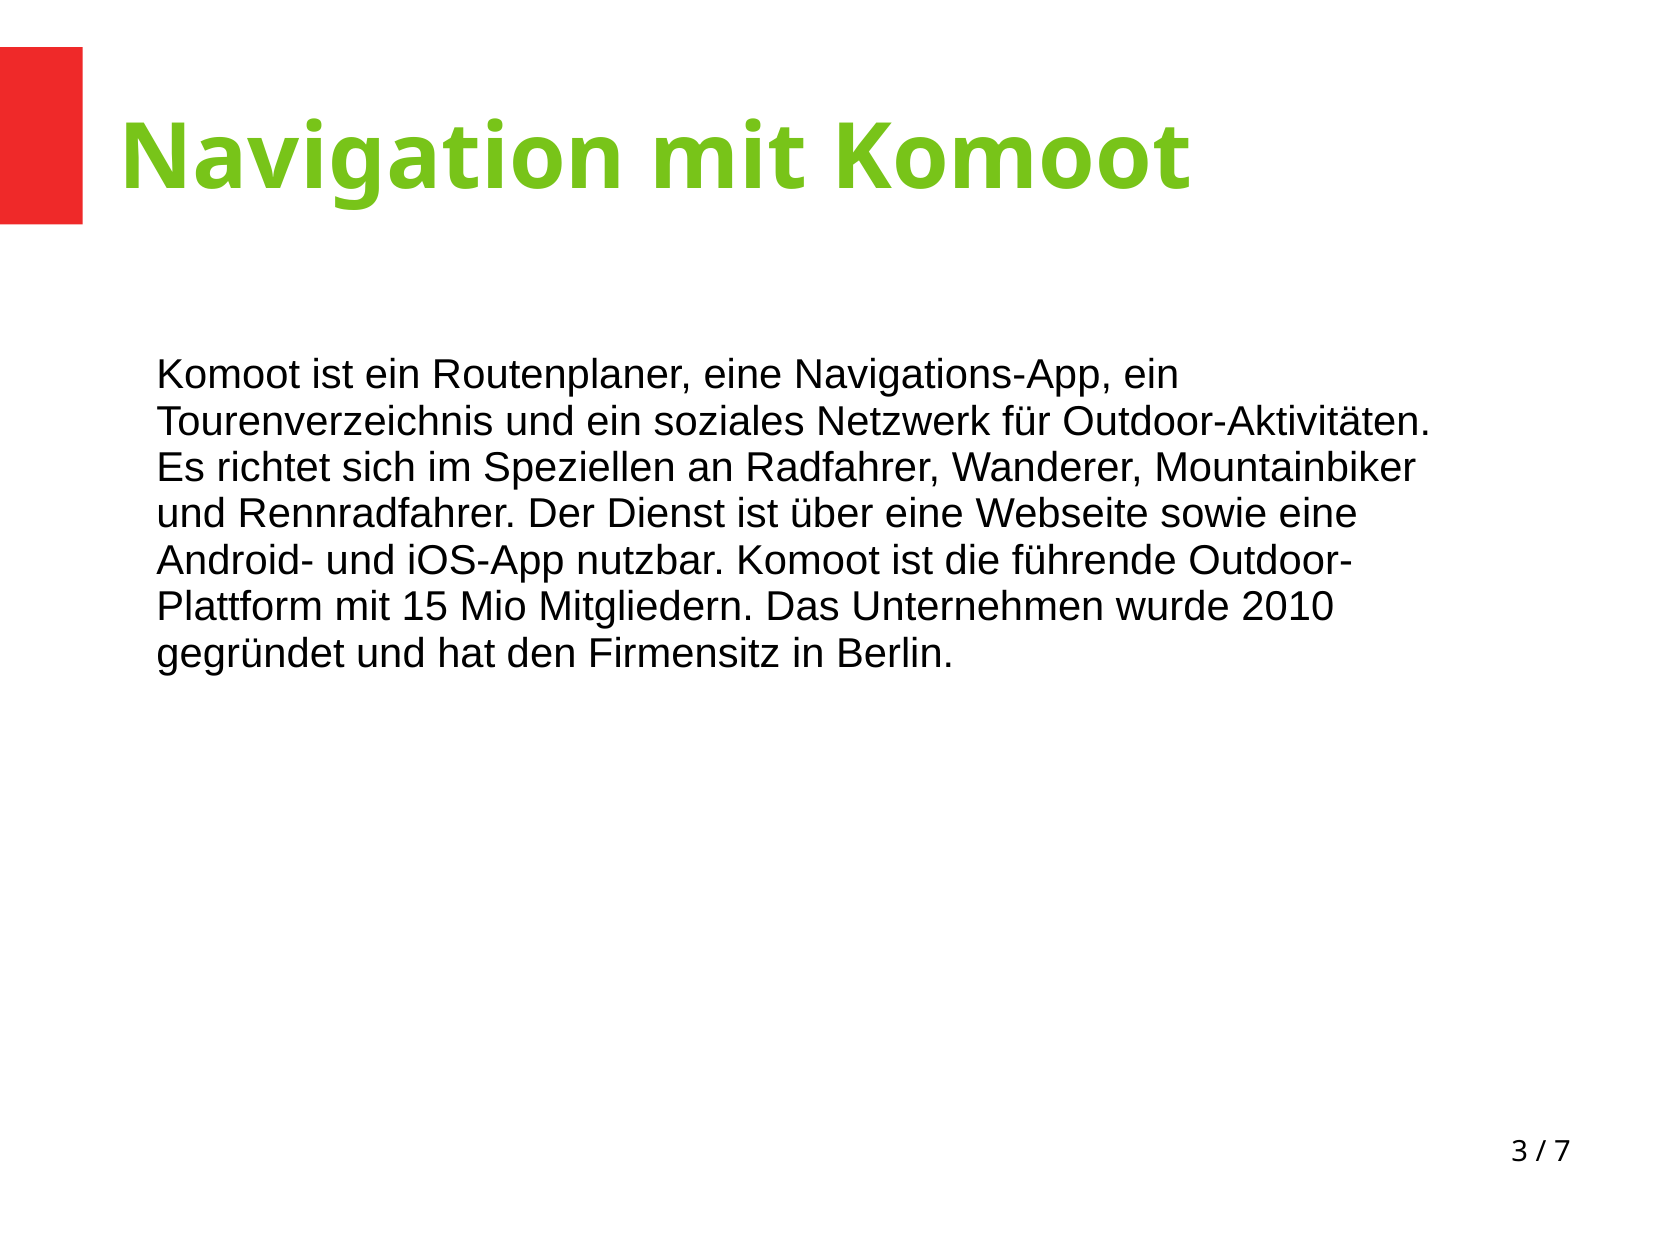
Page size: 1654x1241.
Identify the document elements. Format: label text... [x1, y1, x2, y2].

text_box Komoot ist ein Routenplaner, eine Navigations-App, ein Tourenverzeichnis und ein soziales Netzwerk für Outdoor-Aktivitäten. Es richtet sich im Speziellen an Radfahrer, Wanderer, Mountainbiker und Rennradfahrer. Der Dienst ist über eine Webseite sowie eine Android- und iOS-App nutzbar. Komoot ist die führende Outdoor-Plattform mit 15 Mio Mitgliedern. Das Unternehmen wurde 2010 gegründet und hat den Firmensitz in Berlin. [141, 343, 1489, 684]
title Navigation mit Komoot [118, 49, 1571, 257]
